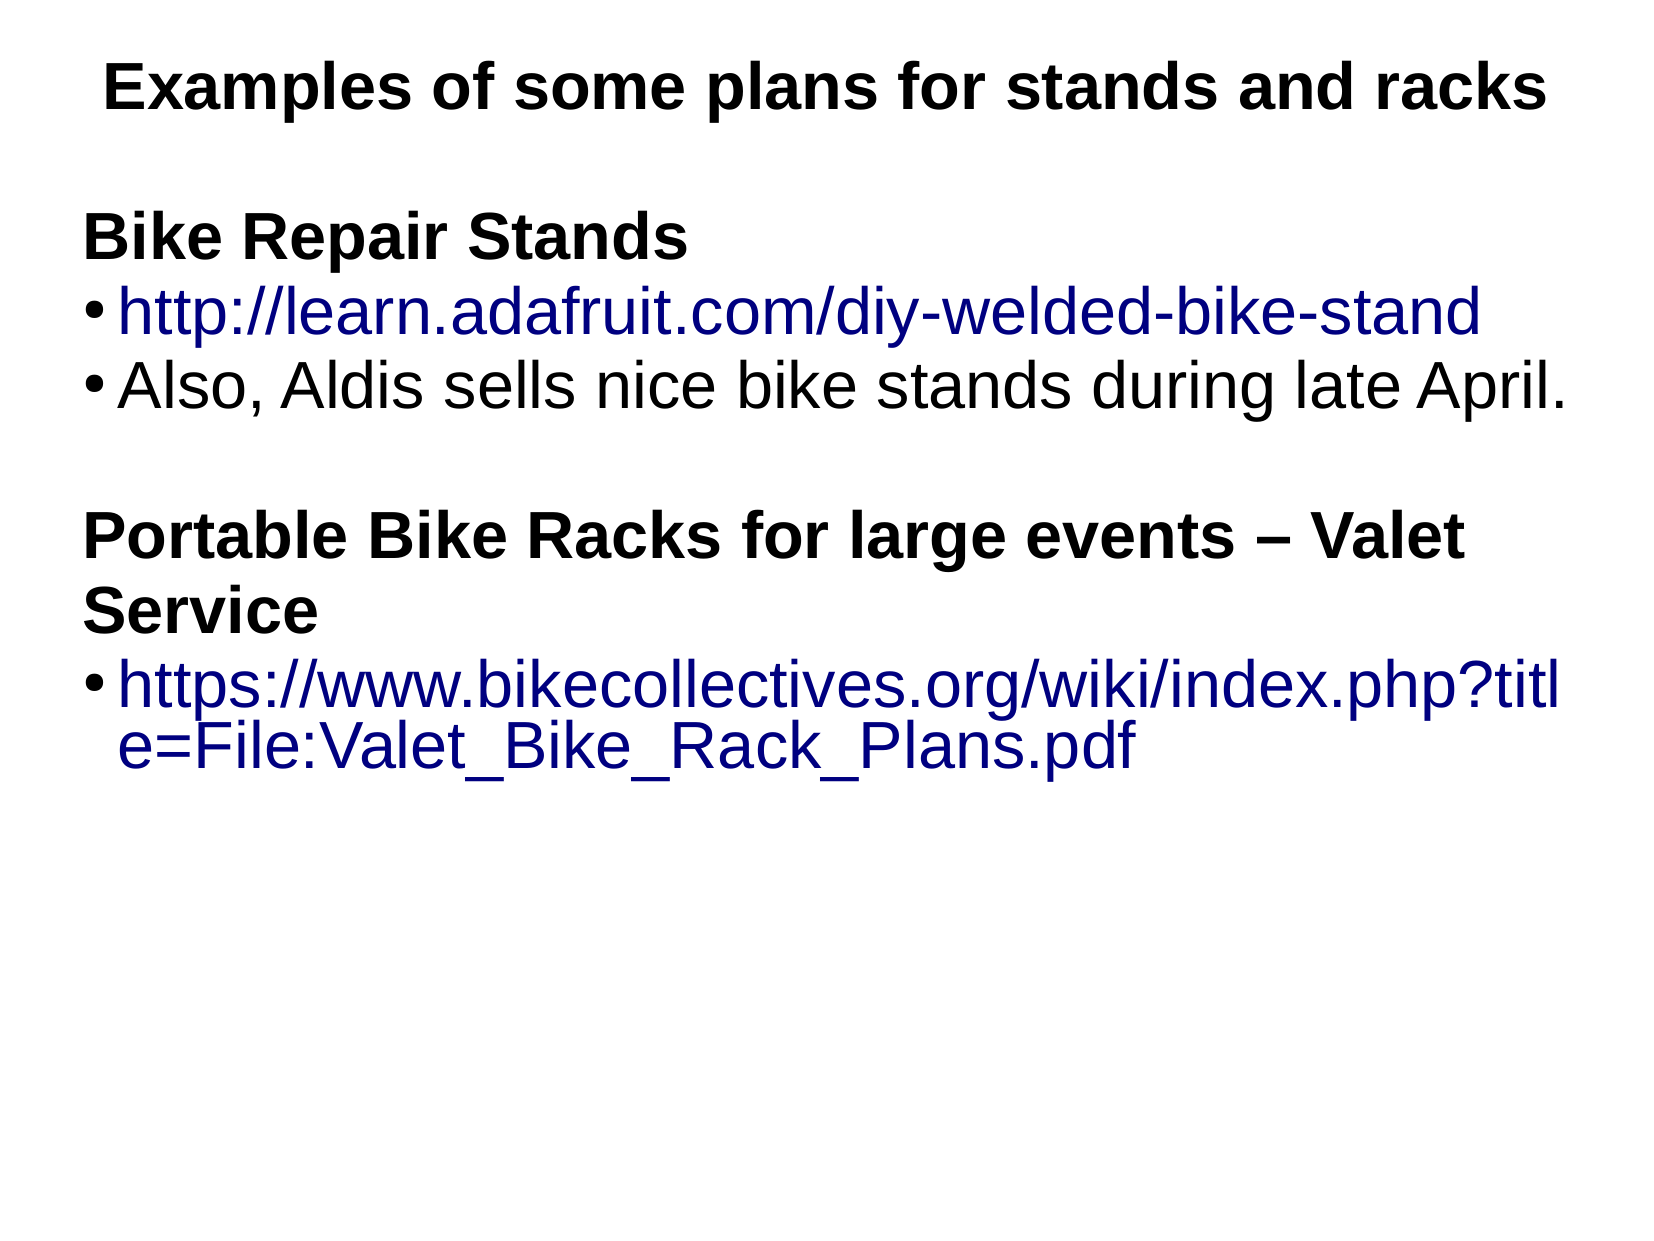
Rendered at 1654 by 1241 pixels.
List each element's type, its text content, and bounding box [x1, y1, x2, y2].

subtitle Examples of some plans for stands and racks Bike Repair Stands http://learn.adafruit.com/diy-welded-bike-stand Also, Aldis sells nice bike stands during late April. Portable Bike Racks for large events – Valet Service https://www.bikecollectives.org/wiki/index.php?title=File:Valet_Bike_Rack_Plans.pdf [82, 49, 1571, 1010]
